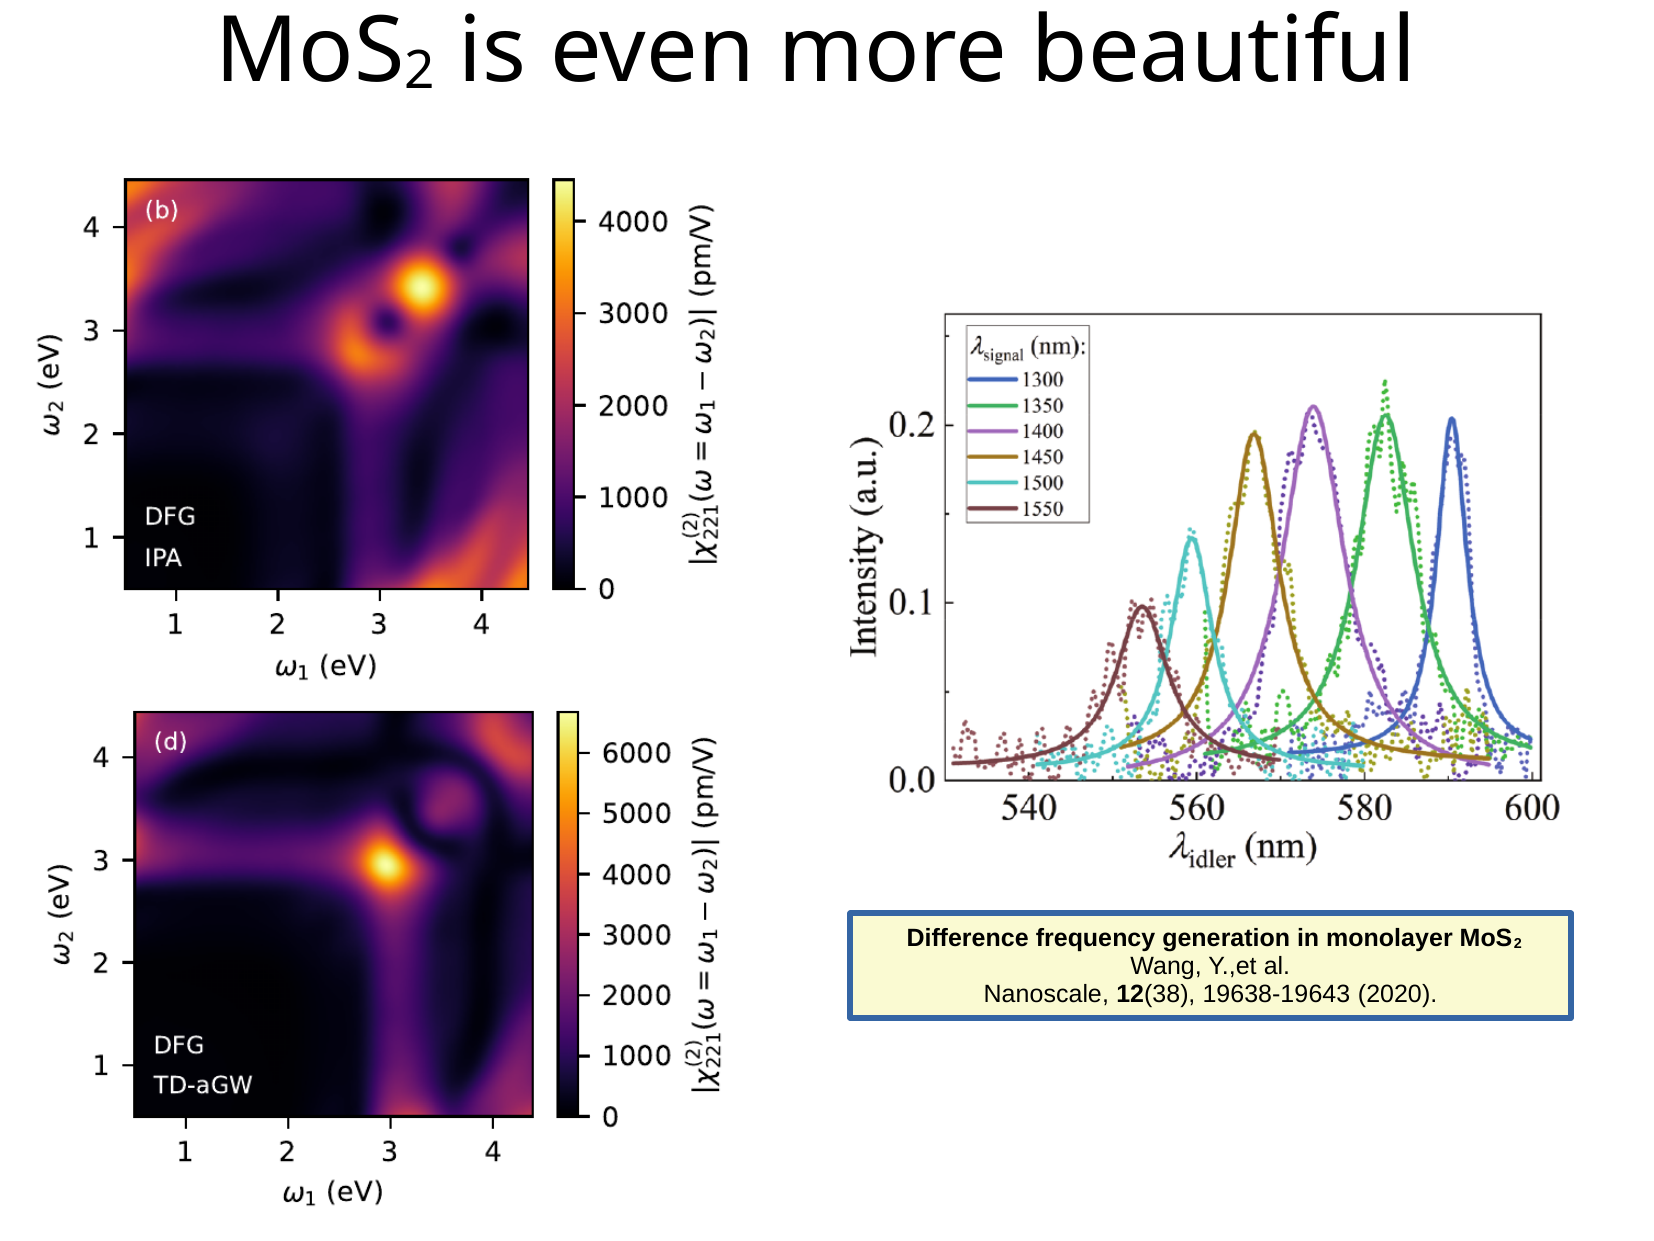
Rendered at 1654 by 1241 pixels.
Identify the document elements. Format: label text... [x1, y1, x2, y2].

text_box MoS2 is even more beautiful [200, 0, 1595, 130]
picture [814, 291, 1628, 886]
picture [28, 153, 745, 1229]
text_box Difference frequency generation in monolayer MoS2 Wang, Y.,et al. Nanoscale, 12(38), 19638-19643 (2020). [850, 913, 1571, 1019]
